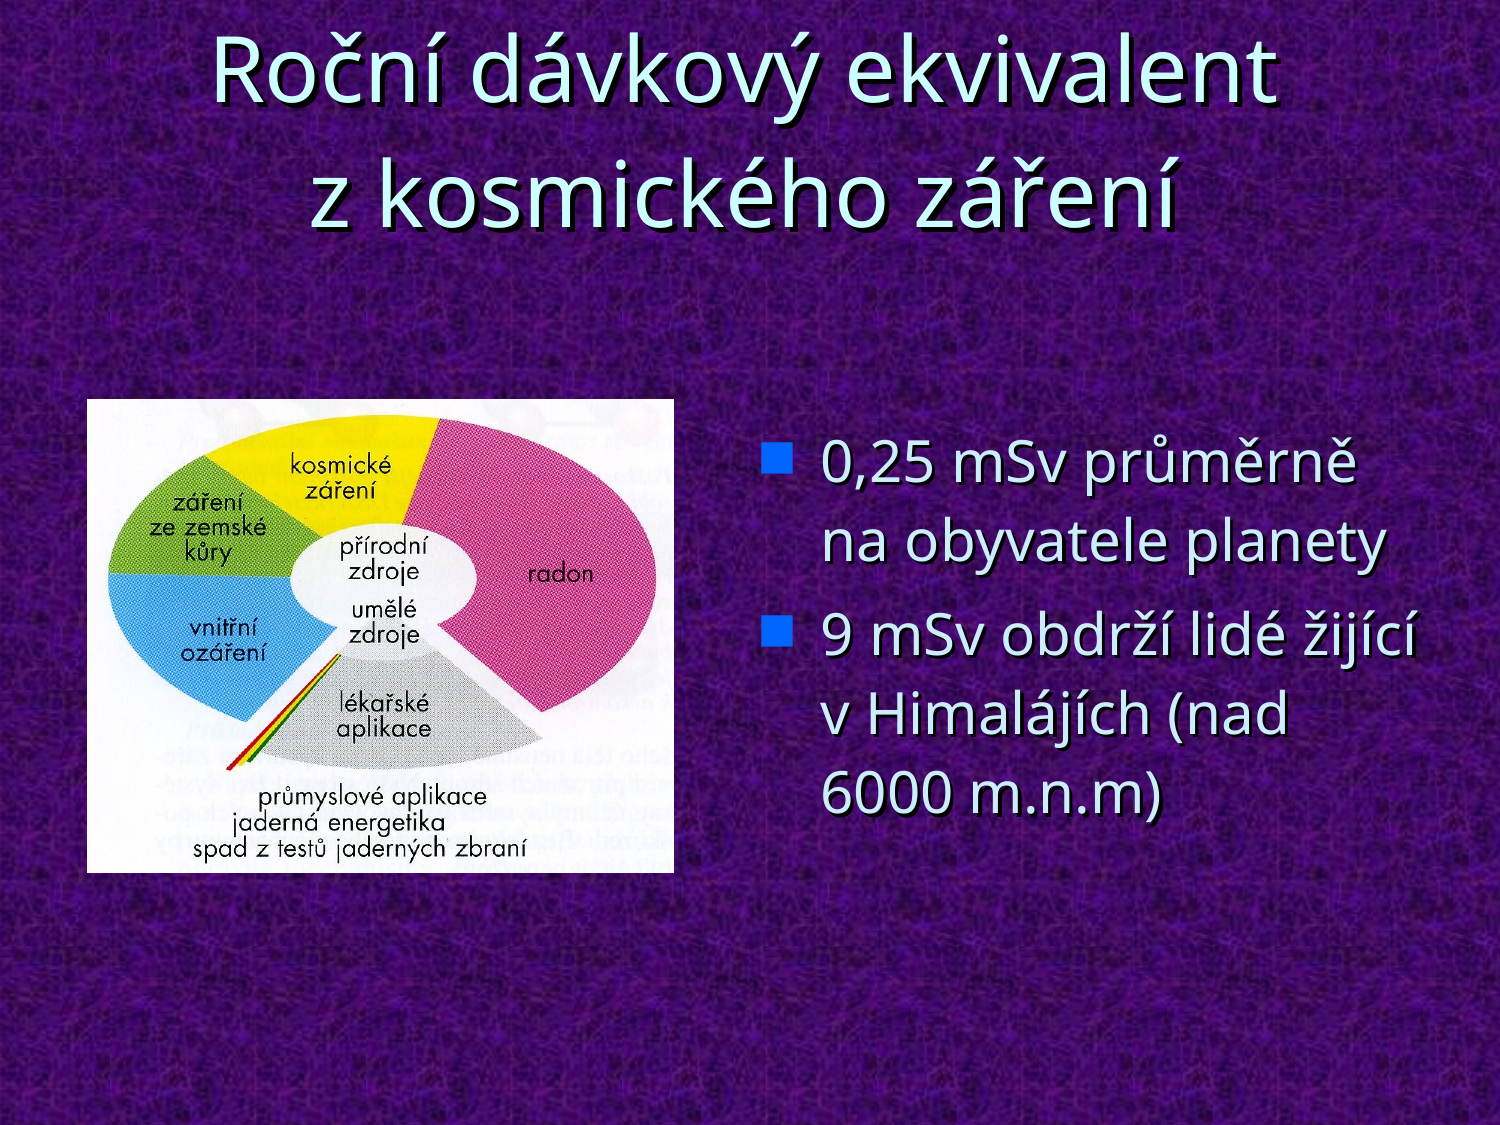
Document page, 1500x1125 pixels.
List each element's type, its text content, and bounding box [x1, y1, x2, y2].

picture [0, 0, 1500, 1125]
list 0,25 mSv průměrně na obyvatele planety 9 mSv obdrží lidé žijící v Himalájích (nad 6000 m.n.m) [749, 412, 1450, 1063]
title Roční dávkový ekvivalent z kosmického záření [24, 33, 1463, 263]
